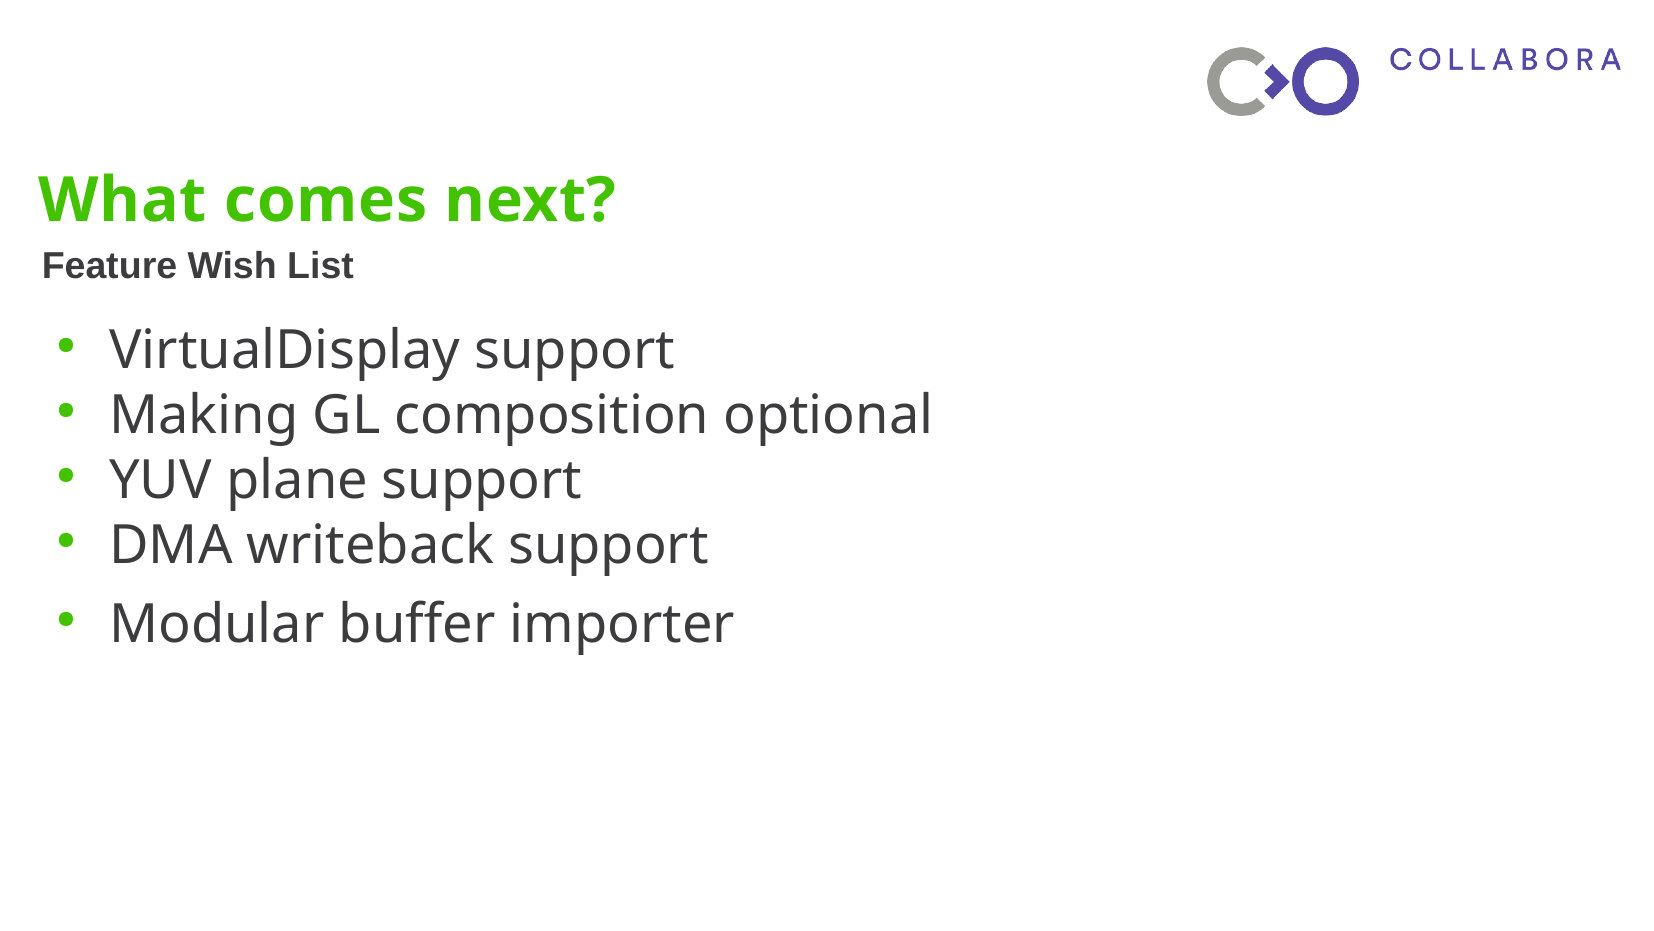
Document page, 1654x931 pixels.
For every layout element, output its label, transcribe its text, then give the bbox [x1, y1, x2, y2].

text_box Feature Wish List [41, 240, 1615, 290]
picture [1207, 47, 1621, 116]
list VirtualDisplay support Making GL composition optional YUV plane support DMA writeback support Modular buffer importer [38, 325, 1614, 581]
title What comes next? [38, 159, 1614, 216]
